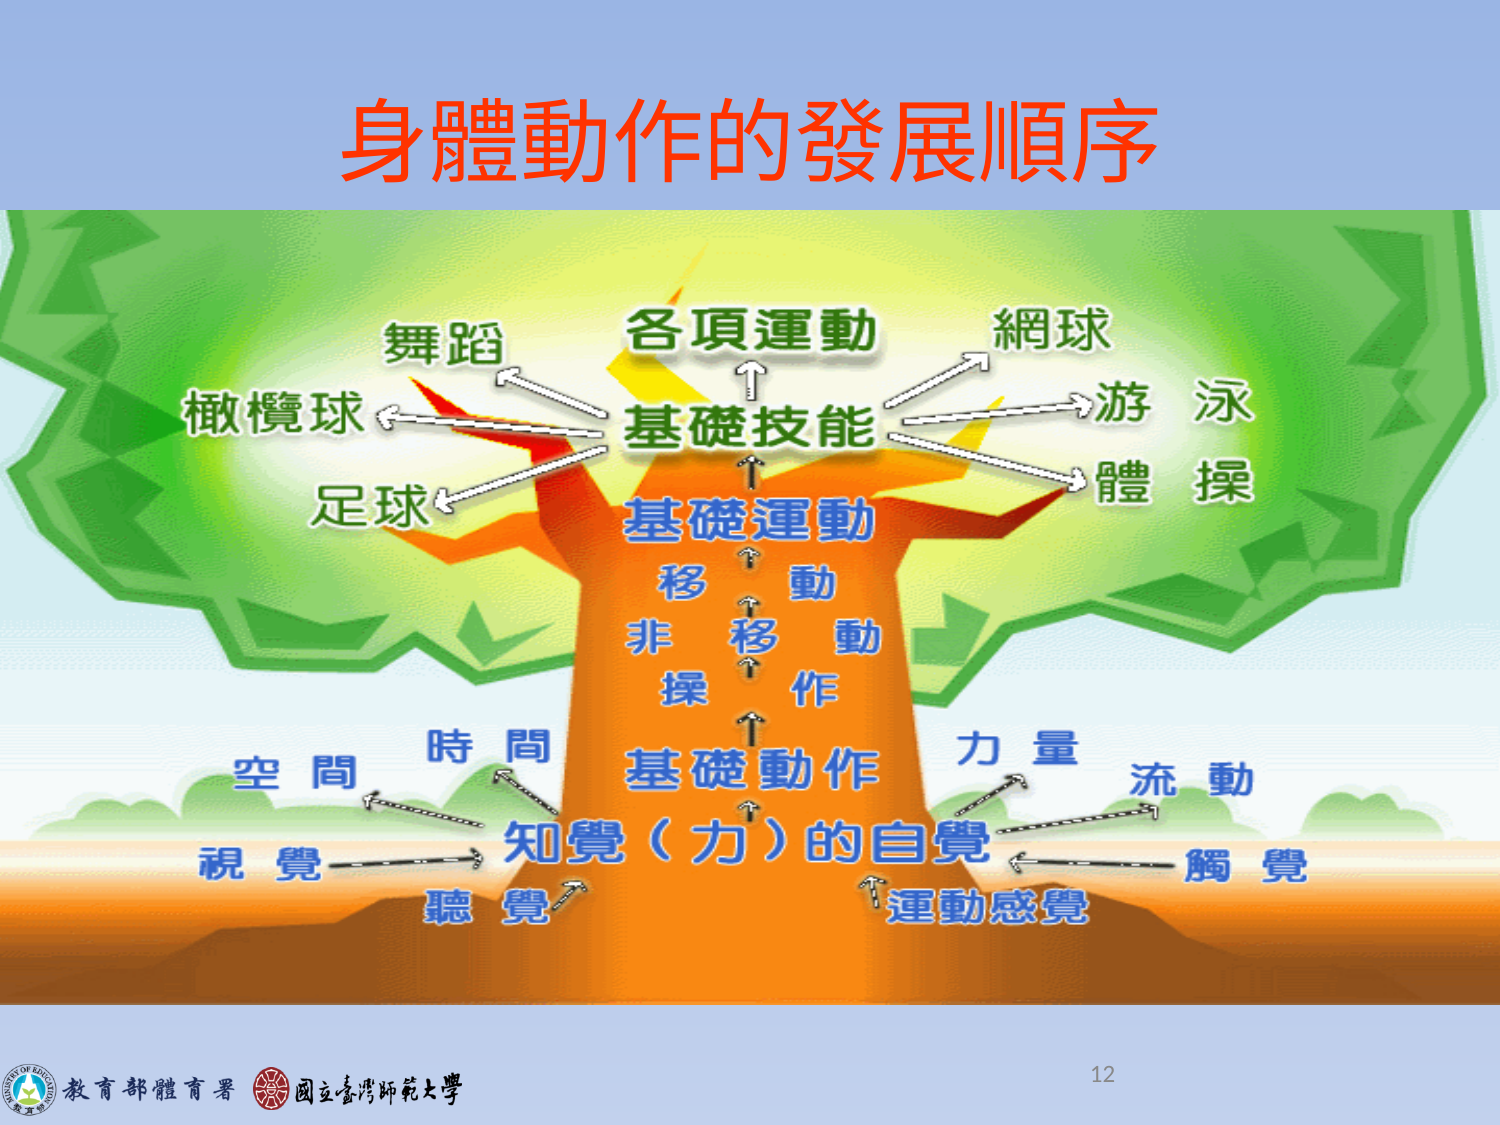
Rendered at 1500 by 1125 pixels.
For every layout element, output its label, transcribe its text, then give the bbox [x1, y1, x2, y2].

title 身體動作的發展順序 [75, 45, 1426, 210]
text_box [1074, 1042, 1426, 1103]
picture [0, 210, 1500, 1005]
